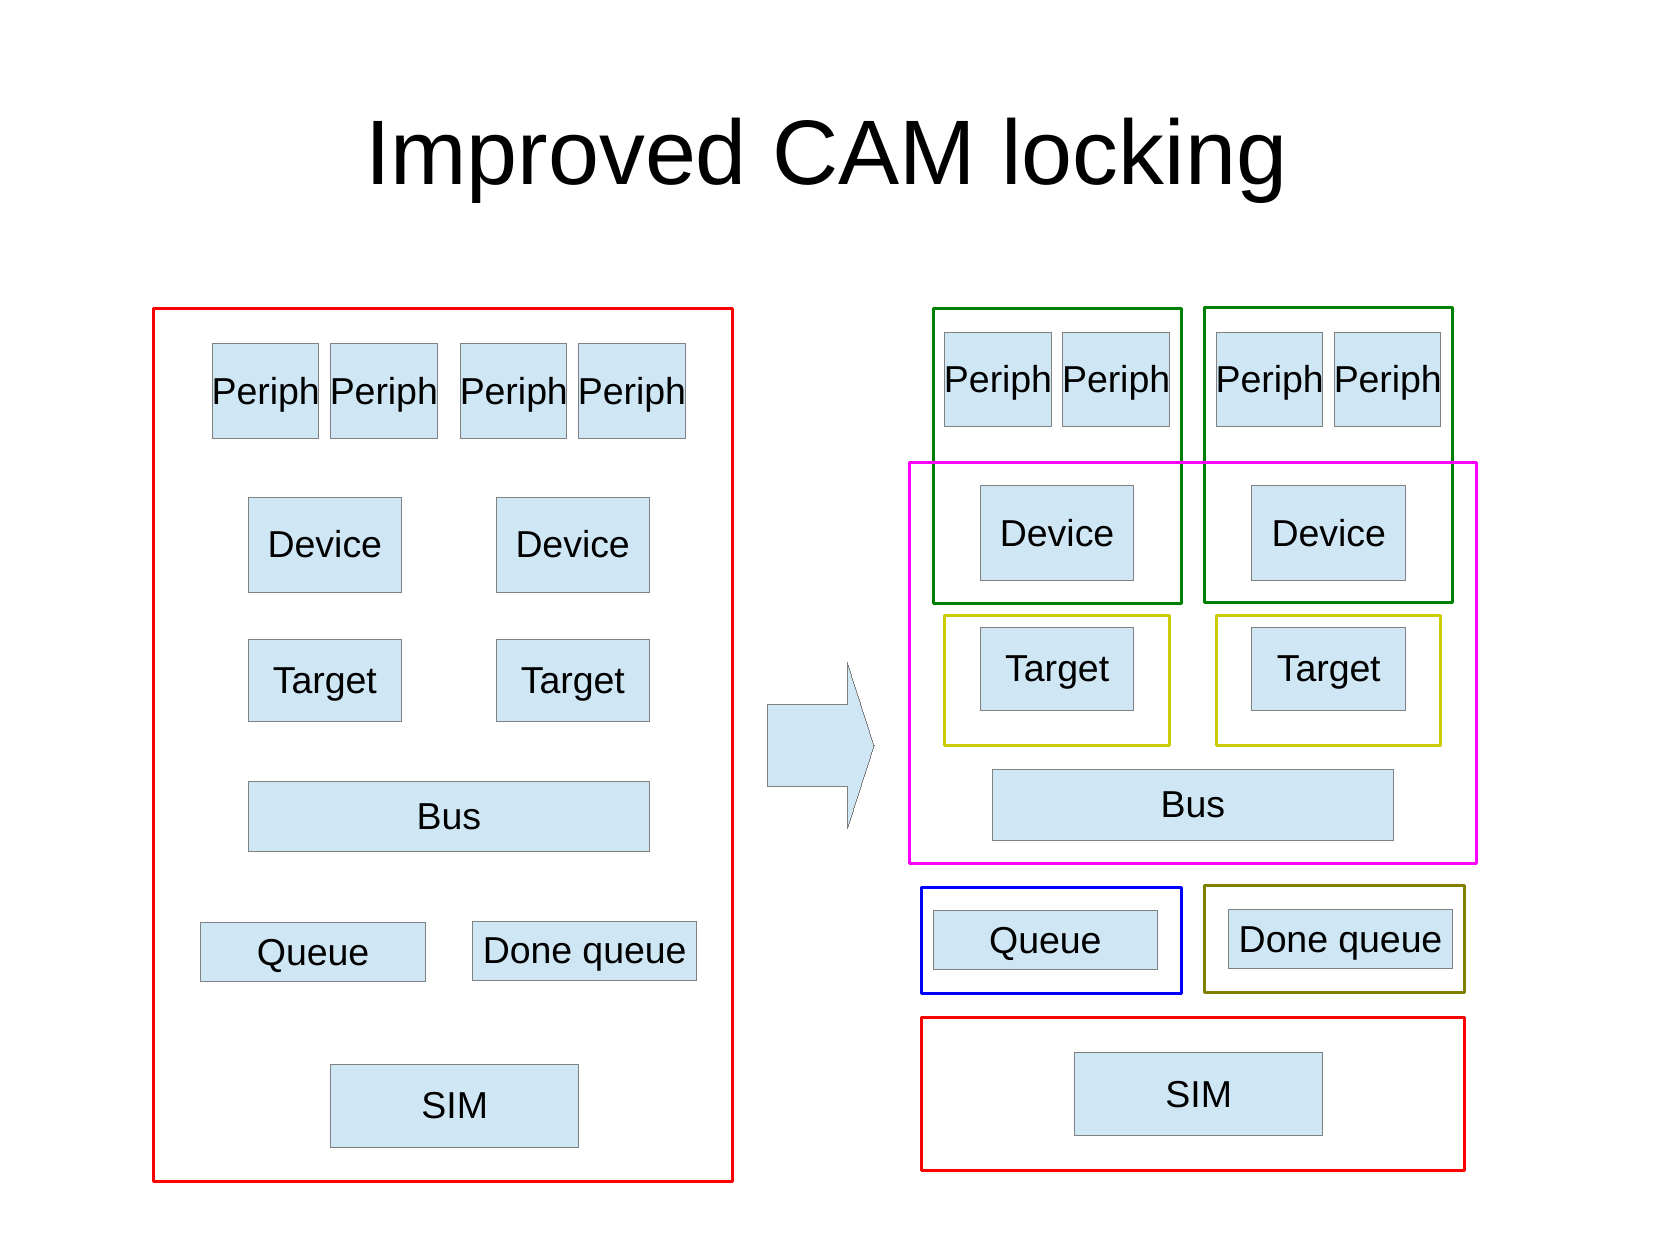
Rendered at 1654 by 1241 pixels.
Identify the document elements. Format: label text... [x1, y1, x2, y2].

text_box Periph [212, 343, 319, 439]
text_box Done queue [1228, 909, 1453, 969]
text_box Bus [992, 769, 1394, 841]
text_box Periph [1334, 332, 1441, 427]
text_box Target [496, 639, 650, 722]
text_box Periph [460, 343, 567, 439]
text_box Device [980, 485, 1134, 581]
text_box Periph [578, 343, 686, 439]
text_box SIM [330, 1064, 579, 1148]
text_box Target [980, 627, 1134, 711]
text_box SIM [1074, 1052, 1323, 1136]
text_box Periph [944, 332, 1052, 427]
text_box Done queue [472, 921, 697, 981]
text_box Target [1251, 627, 1406, 711]
text_box Queue [933, 910, 1158, 970]
text_box Target [248, 639, 402, 722]
text_box [767, 662, 875, 829]
title Improved CAM locking [82, 49, 1571, 257]
text_box Bus [248, 781, 650, 852]
text_box Periph [330, 343, 438, 439]
text_box Queue [200, 922, 426, 982]
text_box Device [248, 497, 402, 593]
text_box Periph [1216, 332, 1323, 427]
text_box Device [1251, 485, 1406, 581]
text_box Device [496, 497, 650, 593]
text_box Periph [1062, 332, 1170, 427]
